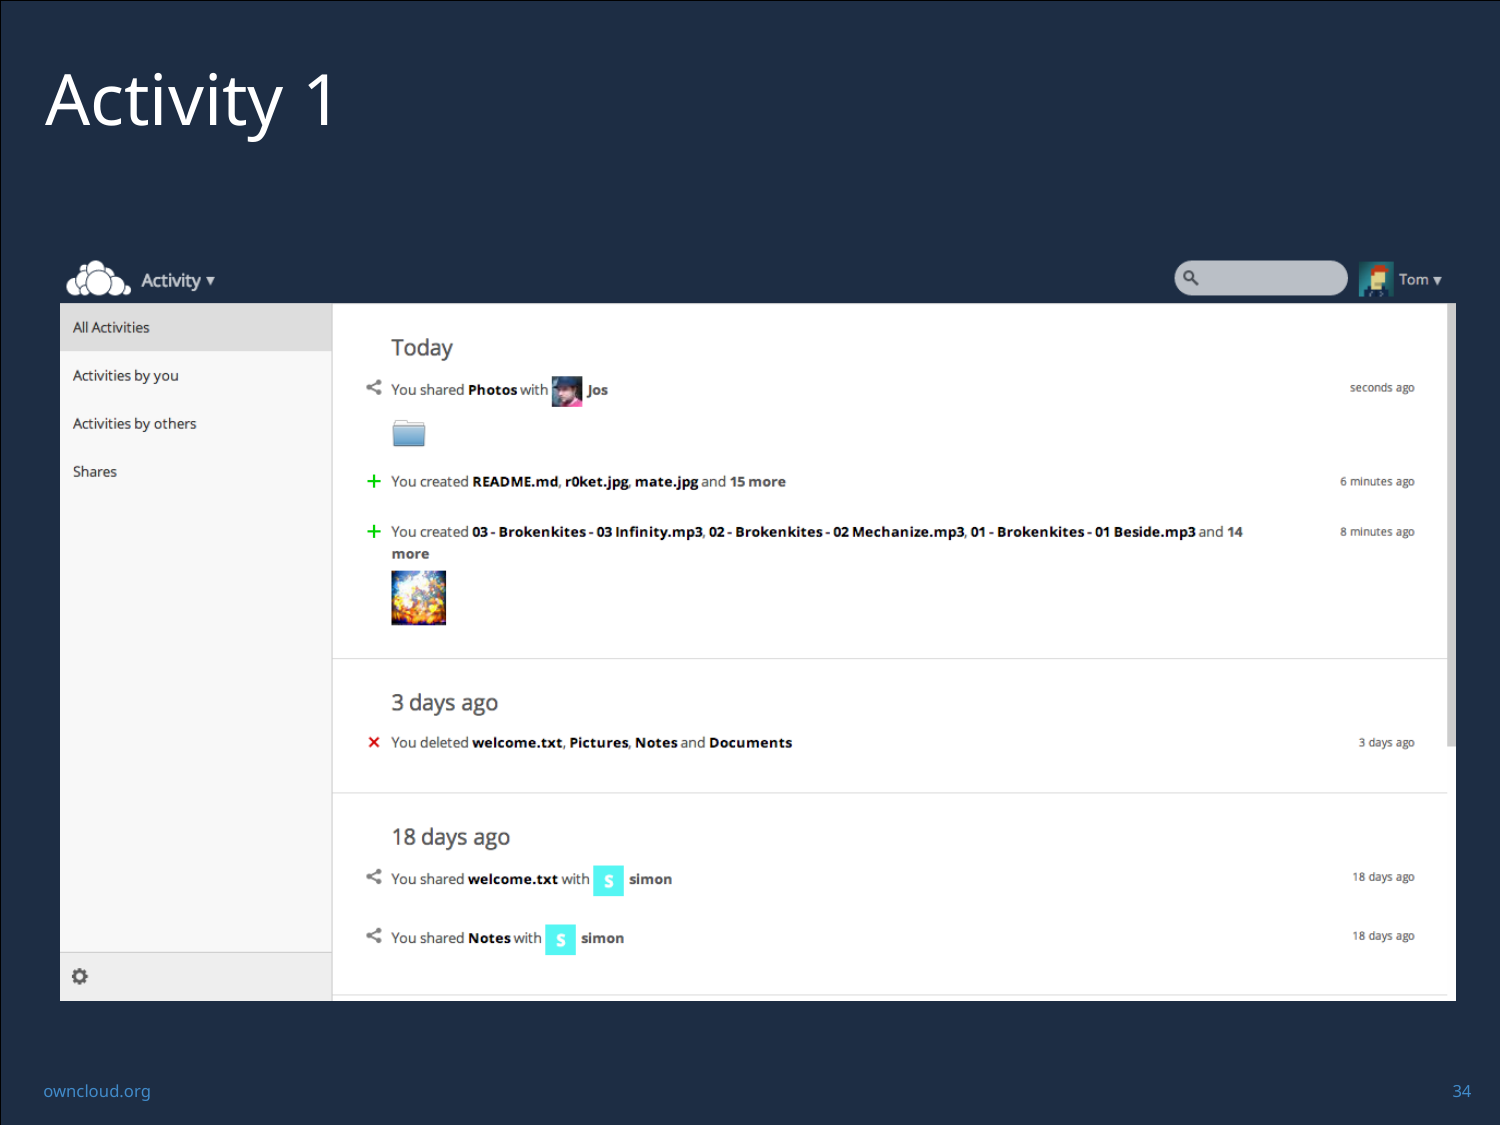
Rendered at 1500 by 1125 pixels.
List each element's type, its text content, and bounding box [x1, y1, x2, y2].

title Activity 1 [45, 3, 1396, 192]
picture [60, 254, 1456, 1001]
